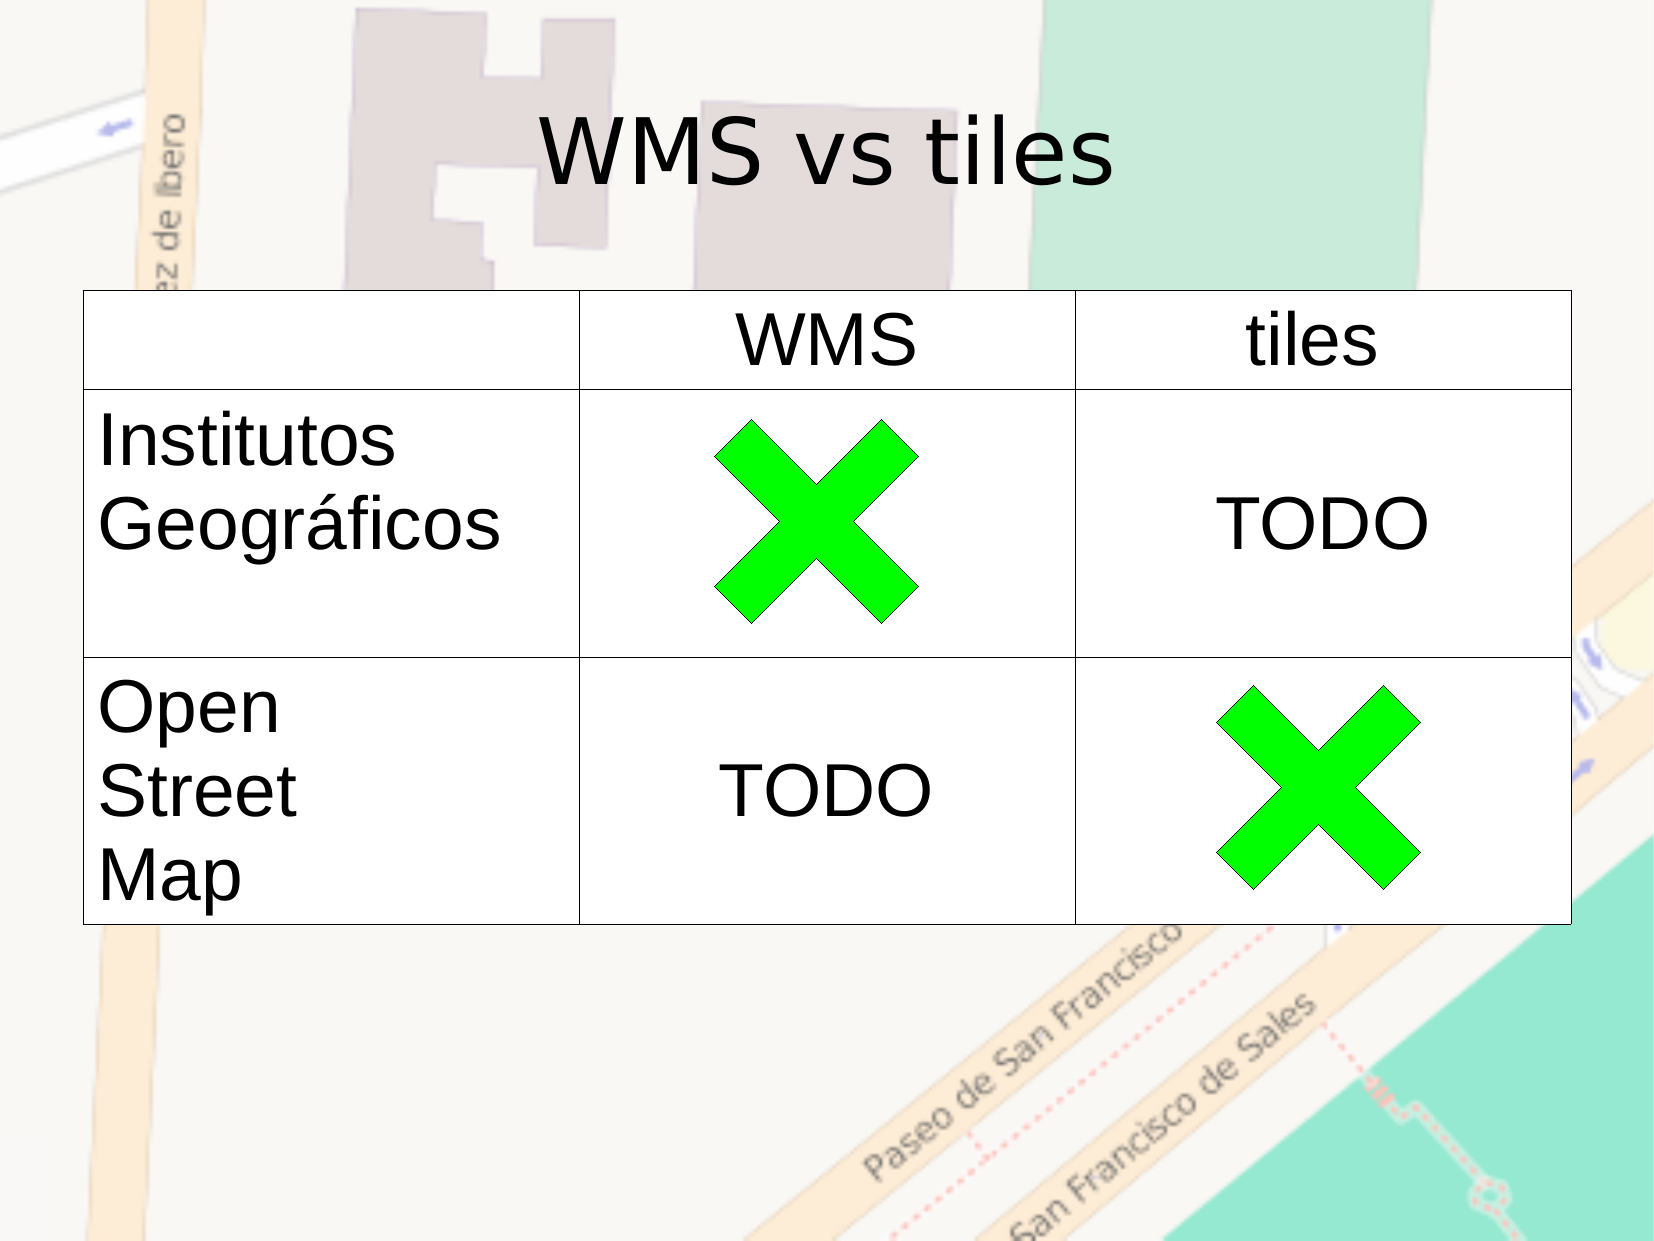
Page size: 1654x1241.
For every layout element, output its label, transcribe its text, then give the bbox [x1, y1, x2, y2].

table_cell Open Street Map [84, 658, 579, 924]
text_box [714, 419, 919, 624]
text_box [1216, 685, 1421, 890]
table_cell TODO [580, 658, 1075, 924]
table_cell [1076, 658, 1571, 924]
table_header WMS [580, 291, 1075, 389]
table_header tiles [1076, 291, 1571, 389]
table_cell [580, 390, 1075, 657]
table_header [84, 291, 579, 389]
table_cell Institutos Geográficos [84, 390, 579, 657]
title WMS vs tiles [82, 49, 1571, 257]
table_cell TODO [1076, 390, 1571, 657]
